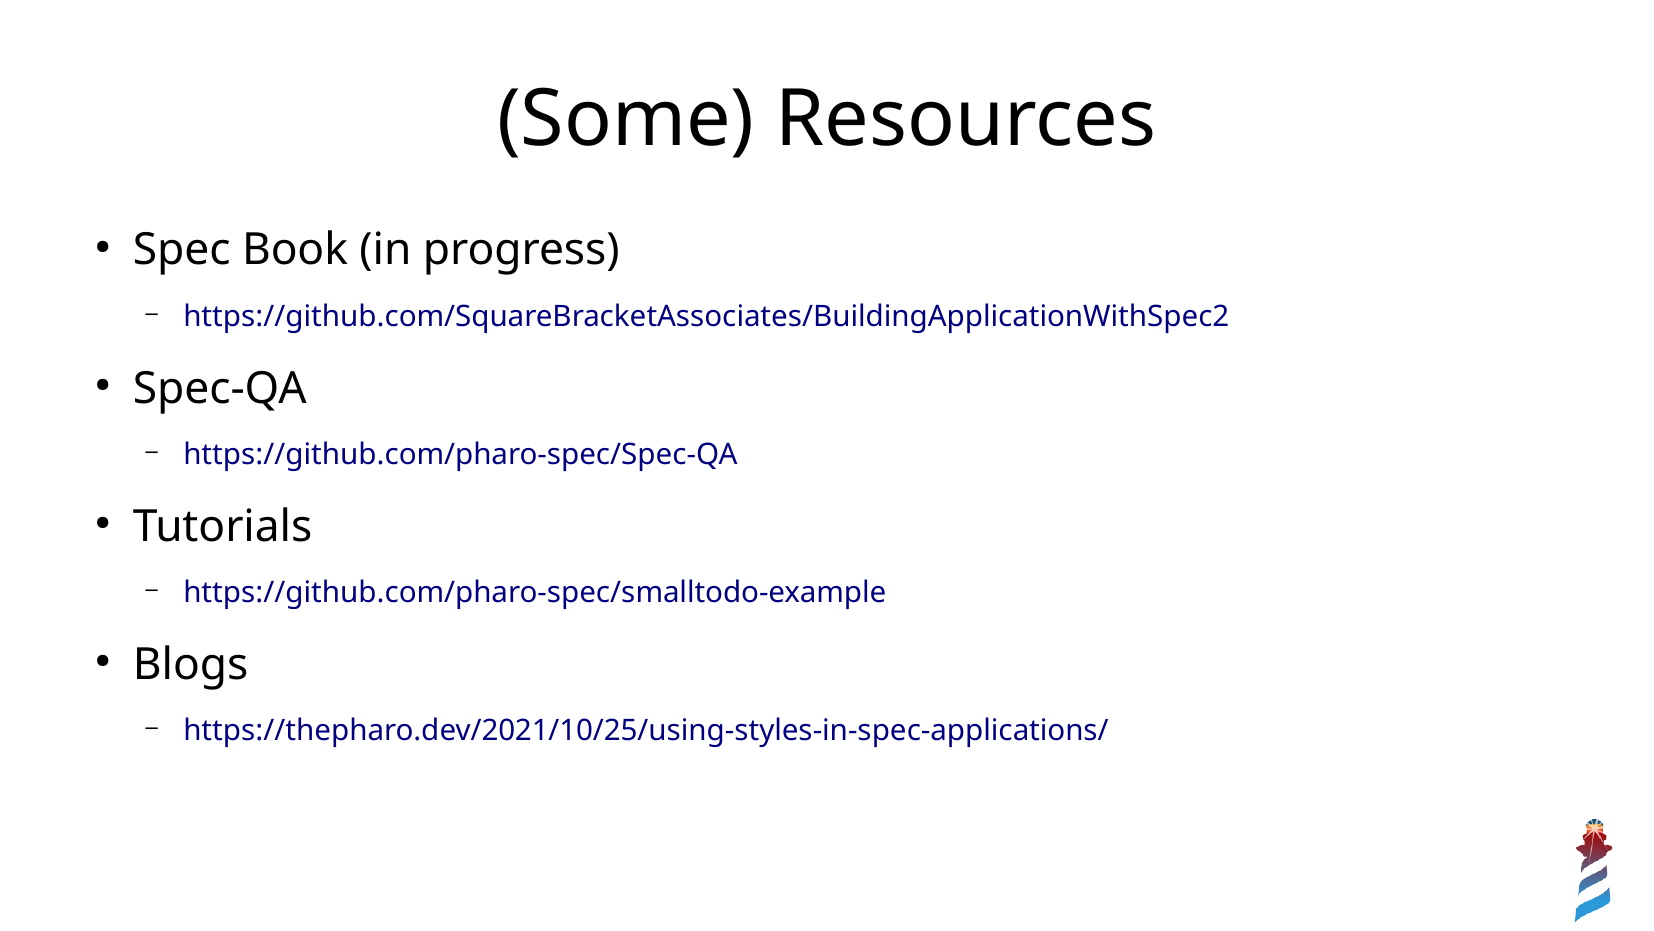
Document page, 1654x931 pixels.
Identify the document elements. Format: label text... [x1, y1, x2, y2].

list Spec Book (in progress) https://github.com/SquareBracketAssociates/BuildingApplicationWithSpec2 Spec-QA https://github.com/pharo-spec/Spec-QA Tutorials https://github.com/pharo-spec/smalltodo-example Blogs https://thepharo.dev/2021/10/25/using-styles-in-spec-applications/ [82, 217, 1571, 758]
picture [1535, 810, 1650, 925]
title (Some) Resources [82, 37, 1571, 193]
